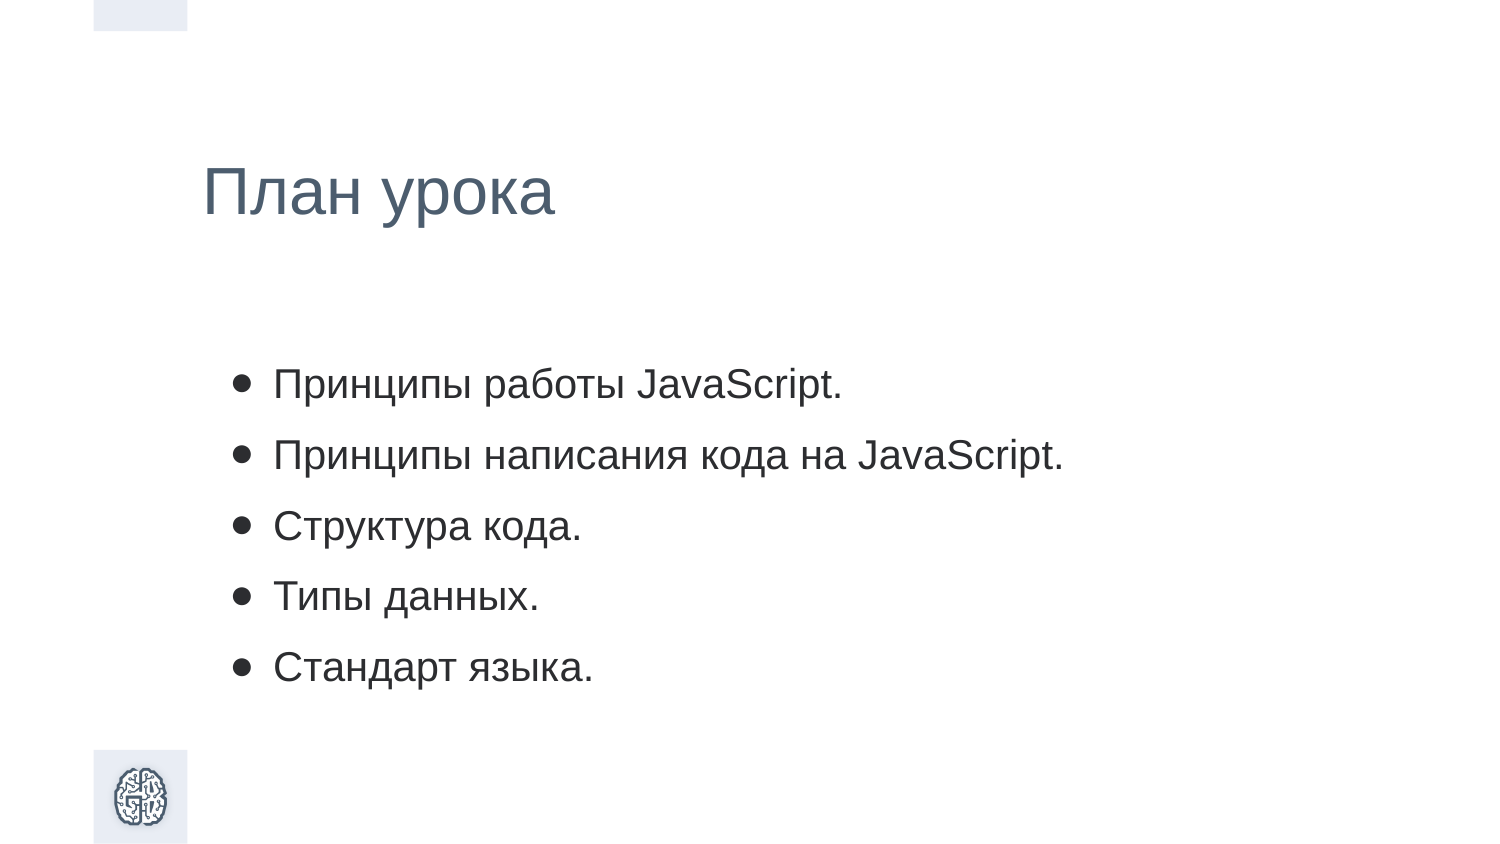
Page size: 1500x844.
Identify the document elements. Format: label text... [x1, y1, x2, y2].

text_box План урока [187, 93, 1312, 282]
picture [106, 760, 175, 834]
text_box Принципы работы JavaScript. Принципы написания кода на JavaScript. Структура кода. Типы данных. Стандарт языка. [187, 303, 1312, 743]
